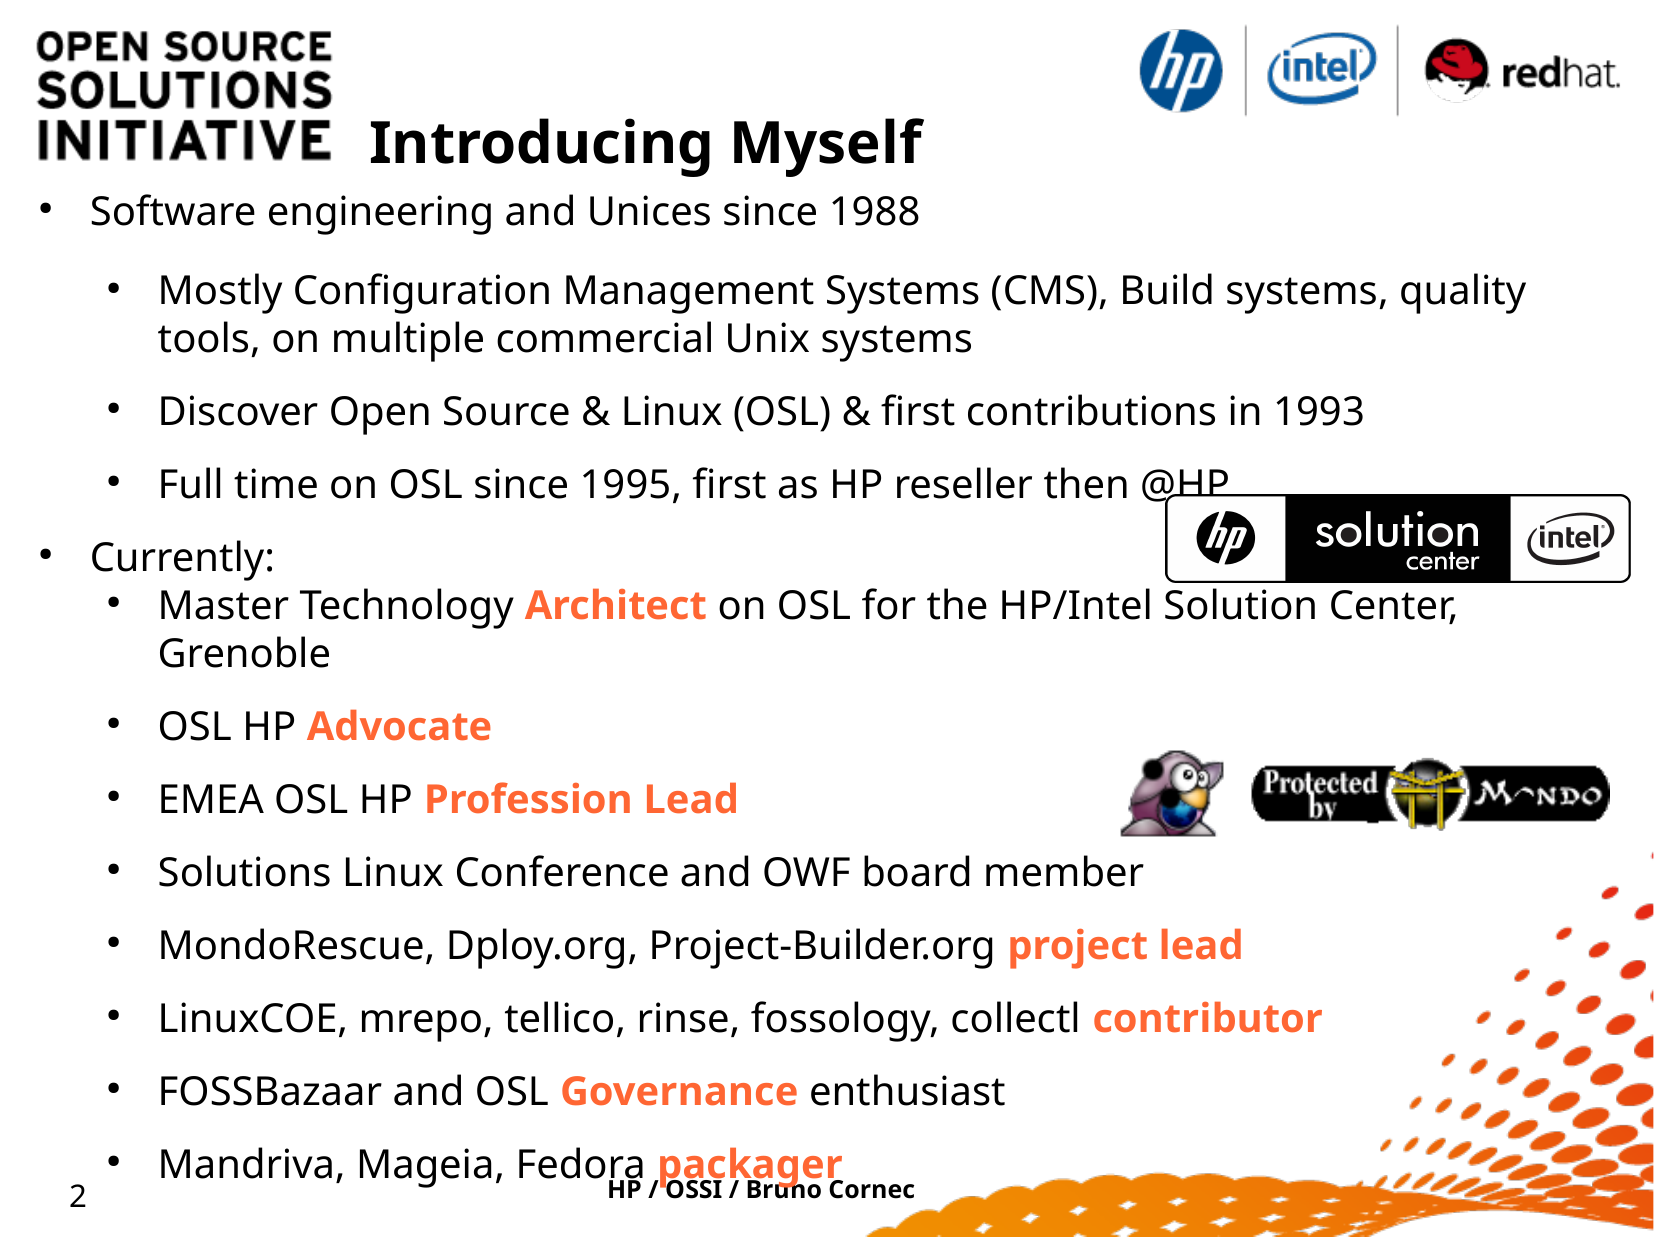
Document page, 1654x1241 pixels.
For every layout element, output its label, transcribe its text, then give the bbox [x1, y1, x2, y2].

title Introducing Myself [354, 97, 1654, 223]
picture [0, 0, 1654, 1237]
list Software engineering and Unices since 1988 Mostly Configuration Management Systems (CMS), Build systems, quality tools, on multiple commercial Unix systems Discover Open Source & Linux (OSL) & first contributions in 1993 Full time on OSL since 1995, first as HP reseller then @HP Currently: Master Technology Architect on OSL for the HP/Intel Solution Center, Grenoble OSL HP Advocate EMEA OSL HP Profession Lead Solutions Linux Conference and OWF board member MondoRescue, Dploy.org, Project-Builder.org project lead LinuxCOE, mrepo, tellico, rinse, fossology, collectl contributor FOSSBazaar and OSL Governance enthusiast Mandriva, Mageia, Fedora packager [6, 177, 1590, 1203]
